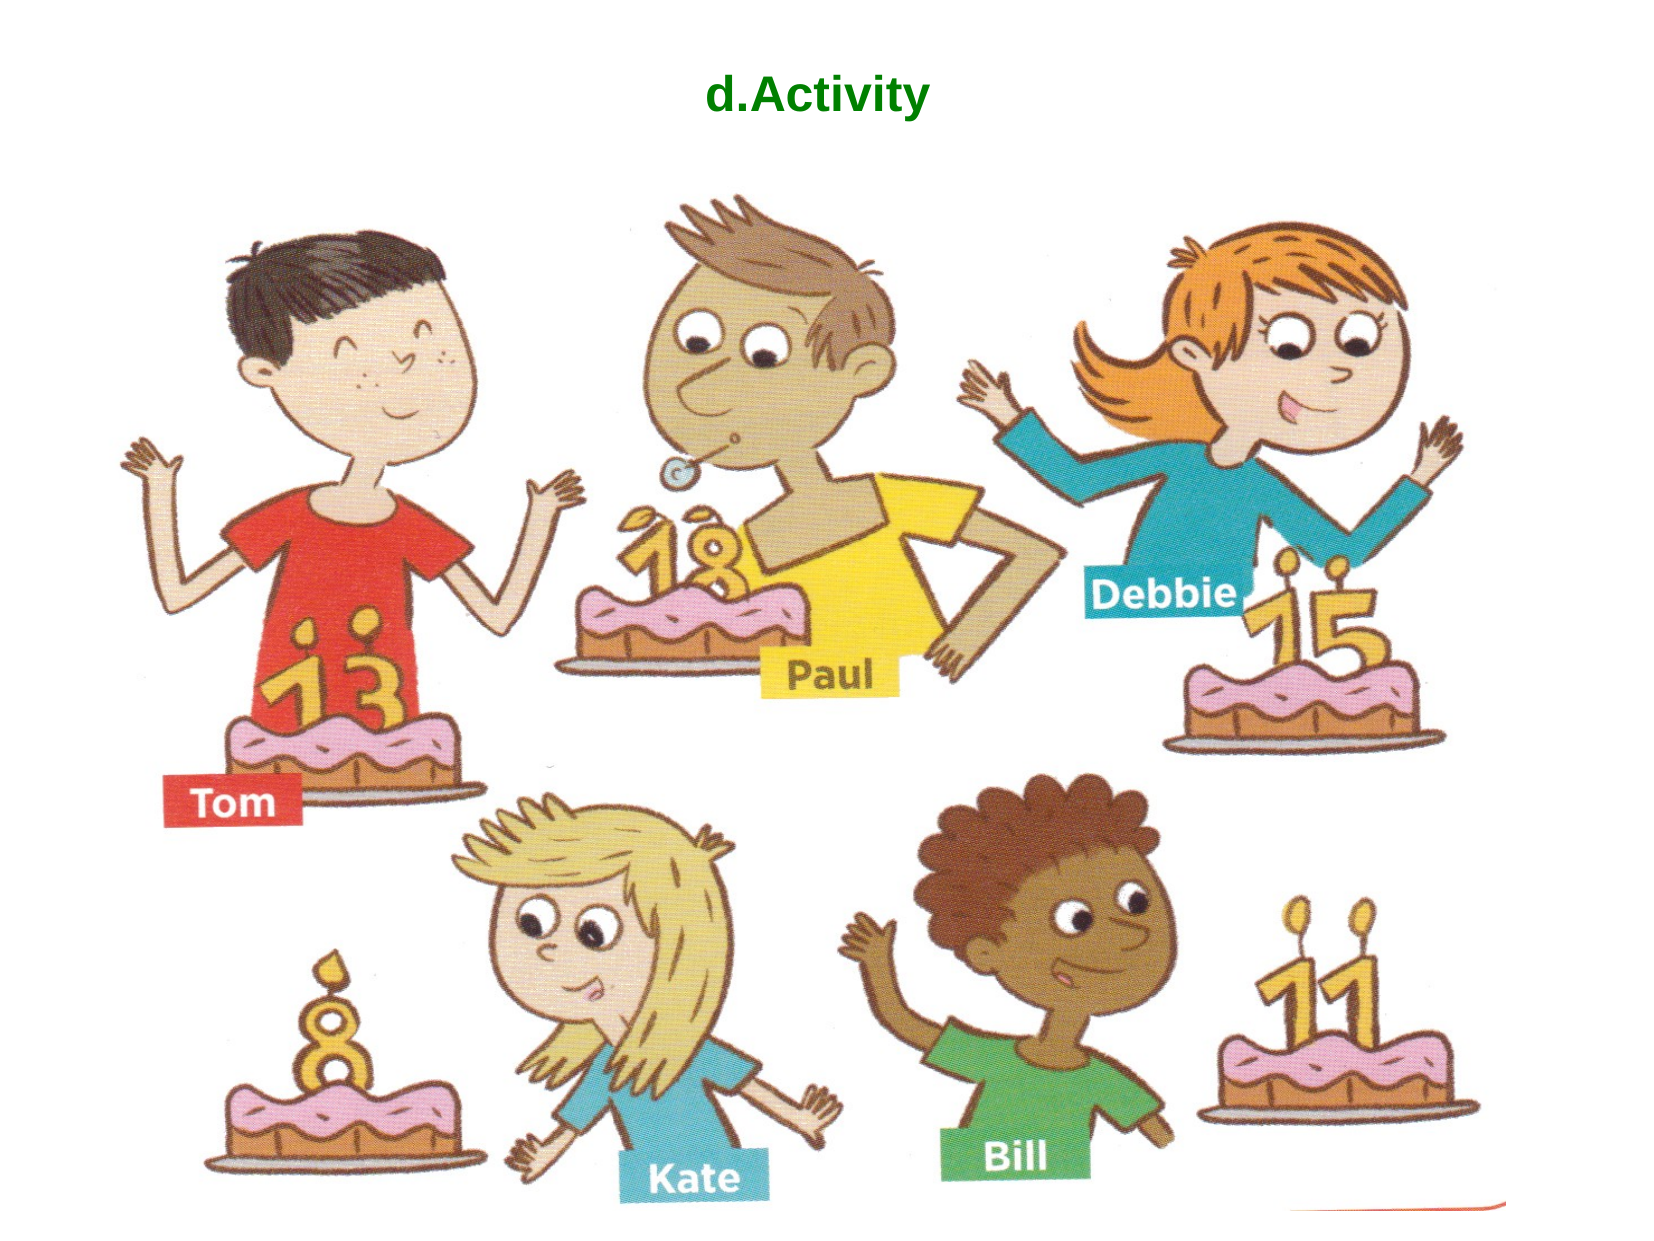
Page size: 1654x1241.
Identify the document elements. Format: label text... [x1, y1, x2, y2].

picture [92, 178, 1506, 1211]
text_box d.Activity [690, 59, 945, 131]
